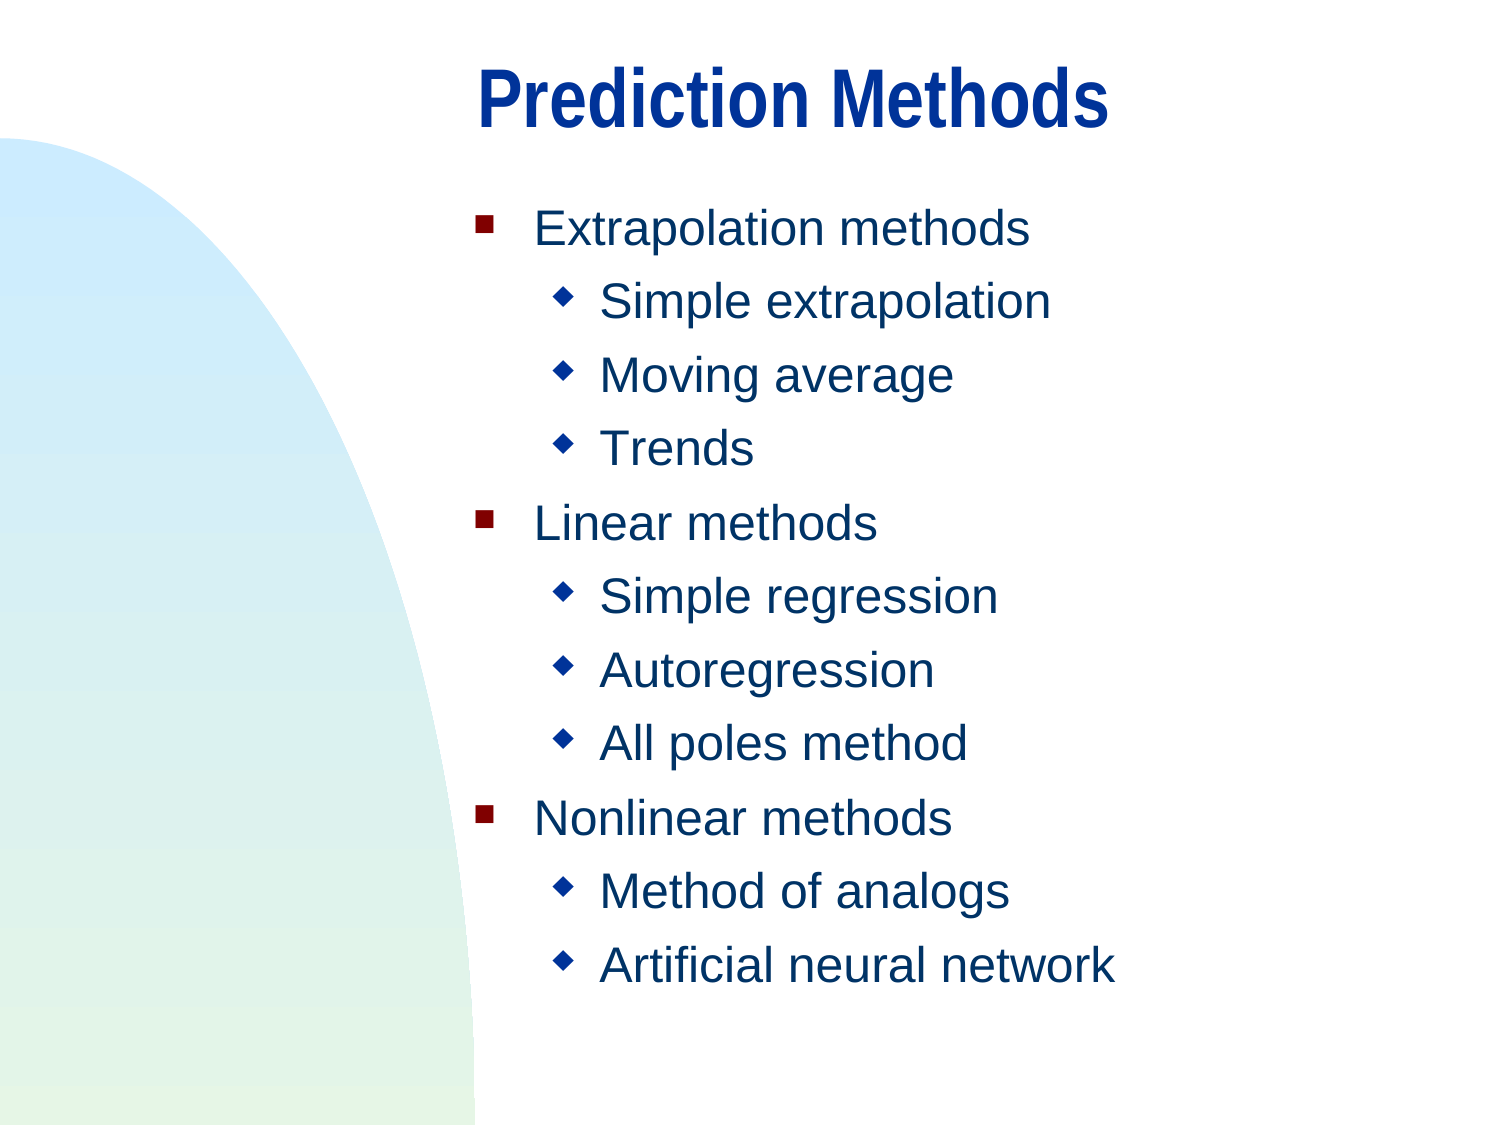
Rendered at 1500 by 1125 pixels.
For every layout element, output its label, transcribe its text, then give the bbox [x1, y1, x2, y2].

title Prediction Methods [462, 12, 1463, 201]
list Extrapolation methods Simple extrapolation Moving average Trends Linear methods Simple regression Autoregression All poles method Nonlinear methods Method of analogs Artificial neural network [462, 187, 1450, 1101]
